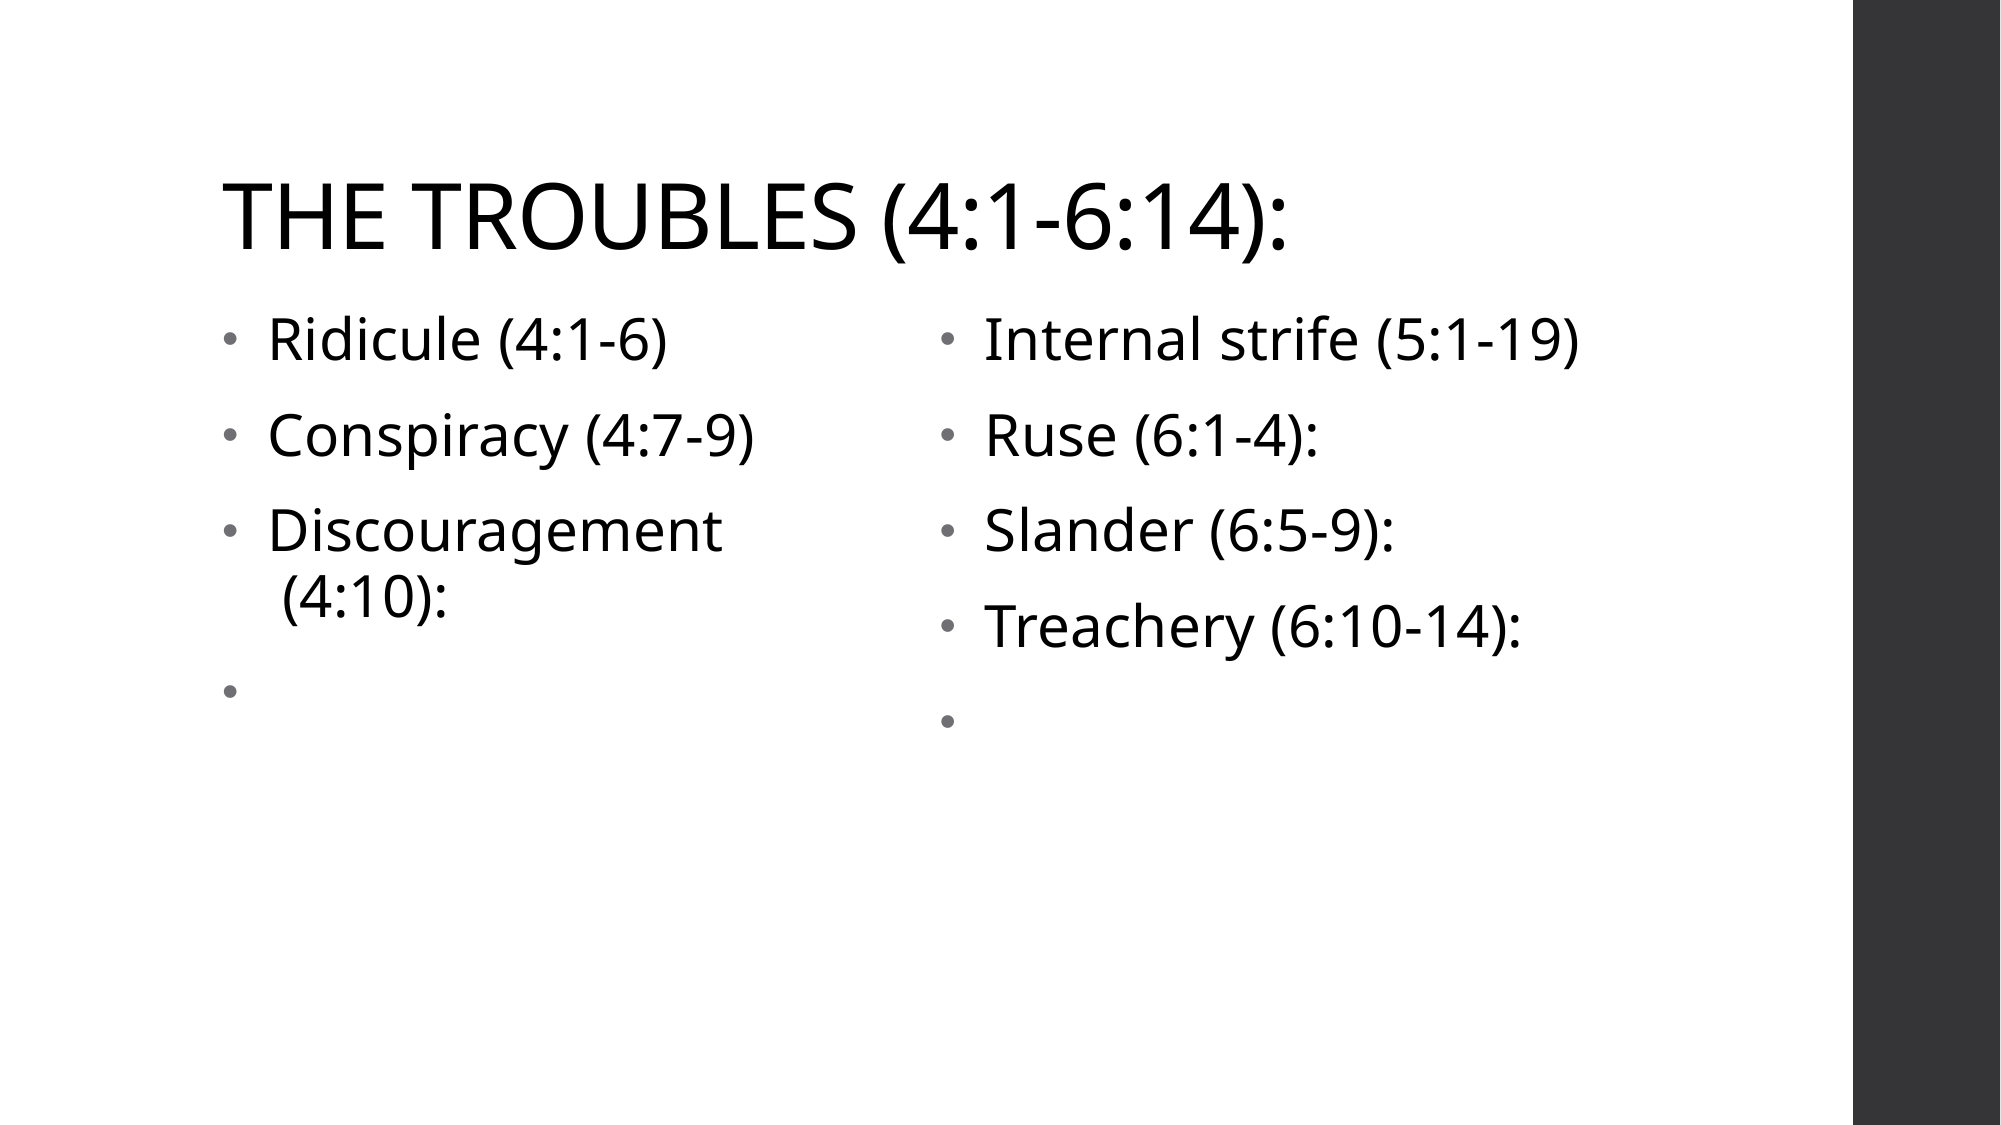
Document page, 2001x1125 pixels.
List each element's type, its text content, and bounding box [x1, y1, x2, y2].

list Internal strife (5:1-19) Ruse (6:1-4): Slander (6:5-9): Treachery (6:10-14): [924, 299, 1617, 1014]
title THE TROUBLES (4:1-6:14): [206, 60, 1797, 278]
list Ridicule (4:1-6) Conspiracy (4:7-9) Discouragement (4:10): [207, 299, 900, 1014]
